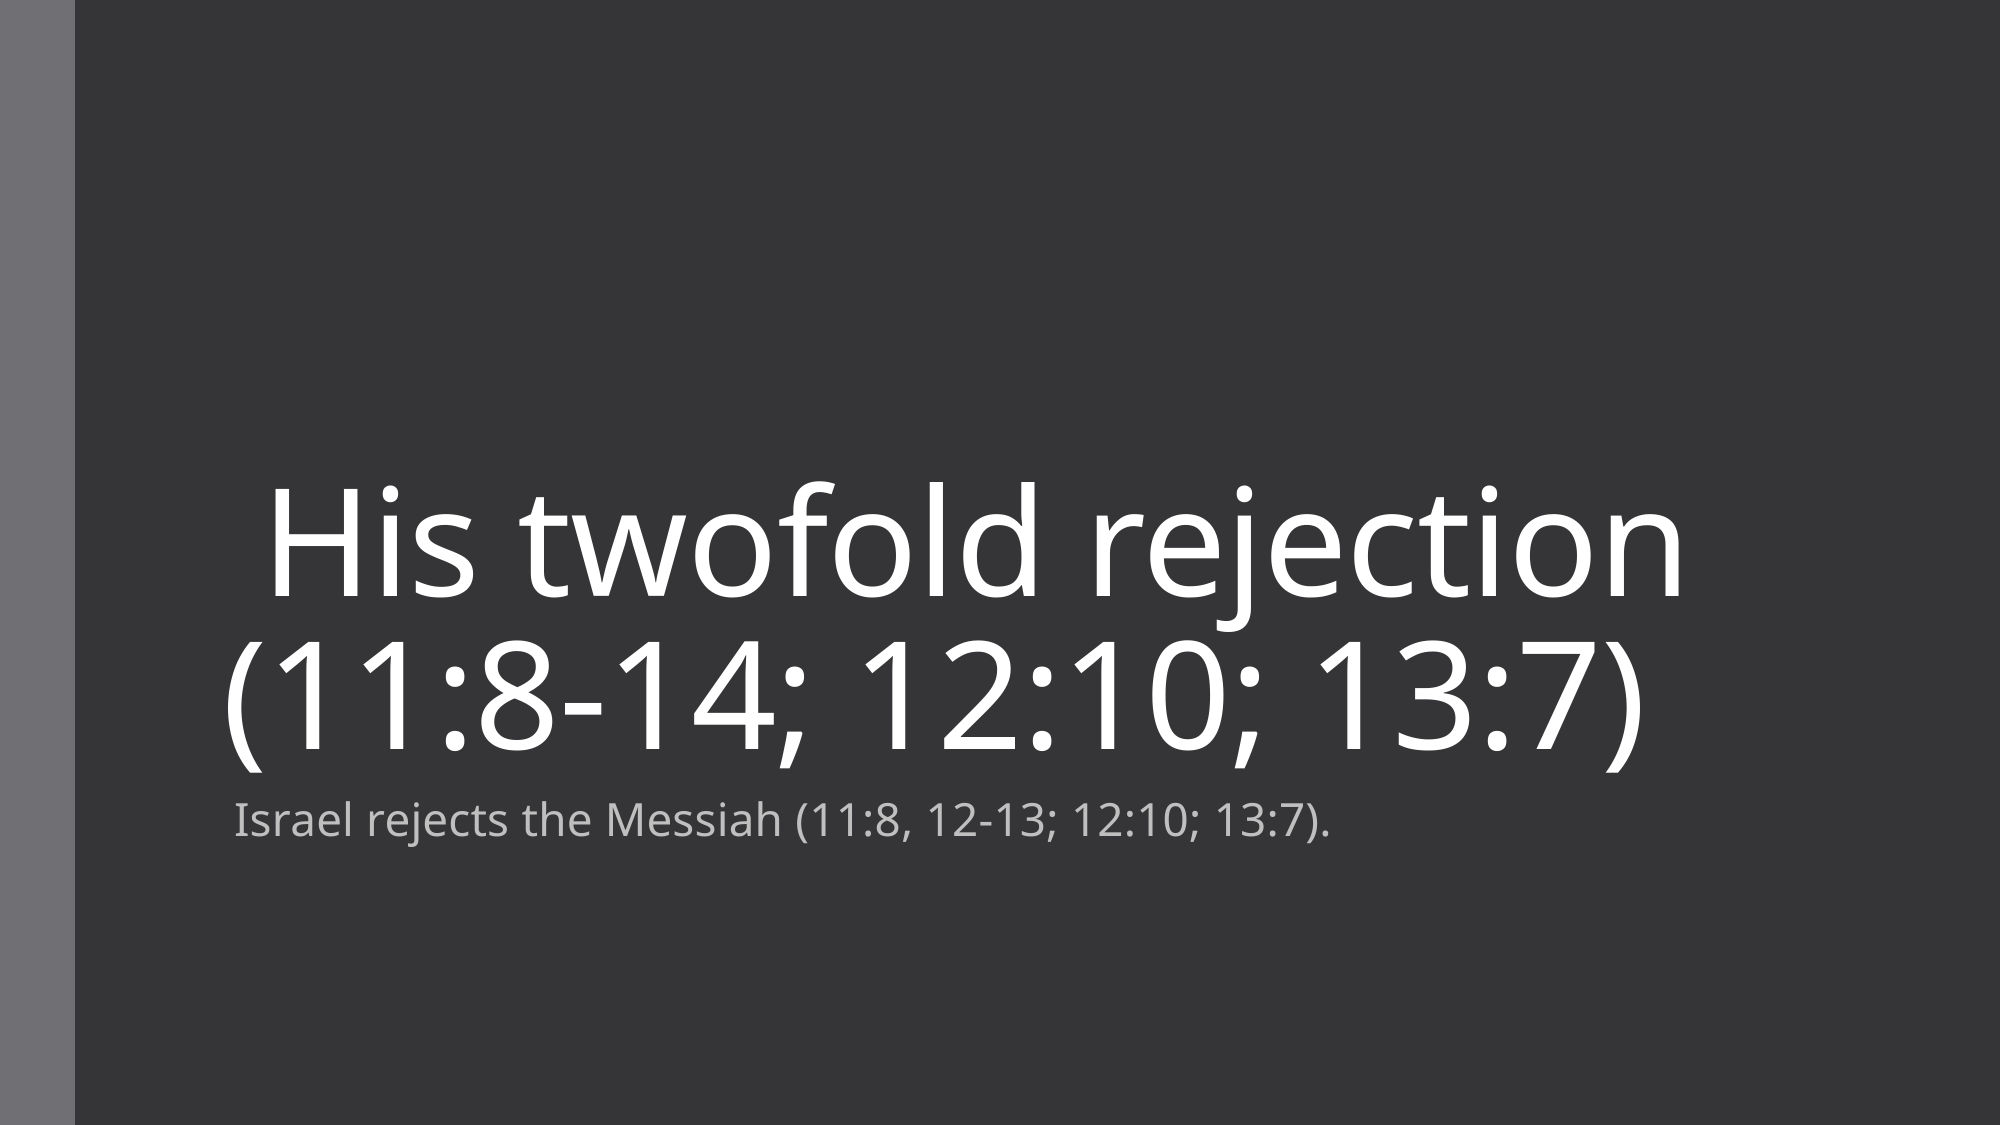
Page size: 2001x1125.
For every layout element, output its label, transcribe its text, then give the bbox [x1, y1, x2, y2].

subtitle Israel rejects the Messiah (11:8, 12-13; 12:10; 13:7). [206, 787, 1752, 1066]
title His twofold rejection (11:8-14; 12:10; 13:7) [206, 124, 1752, 787]
